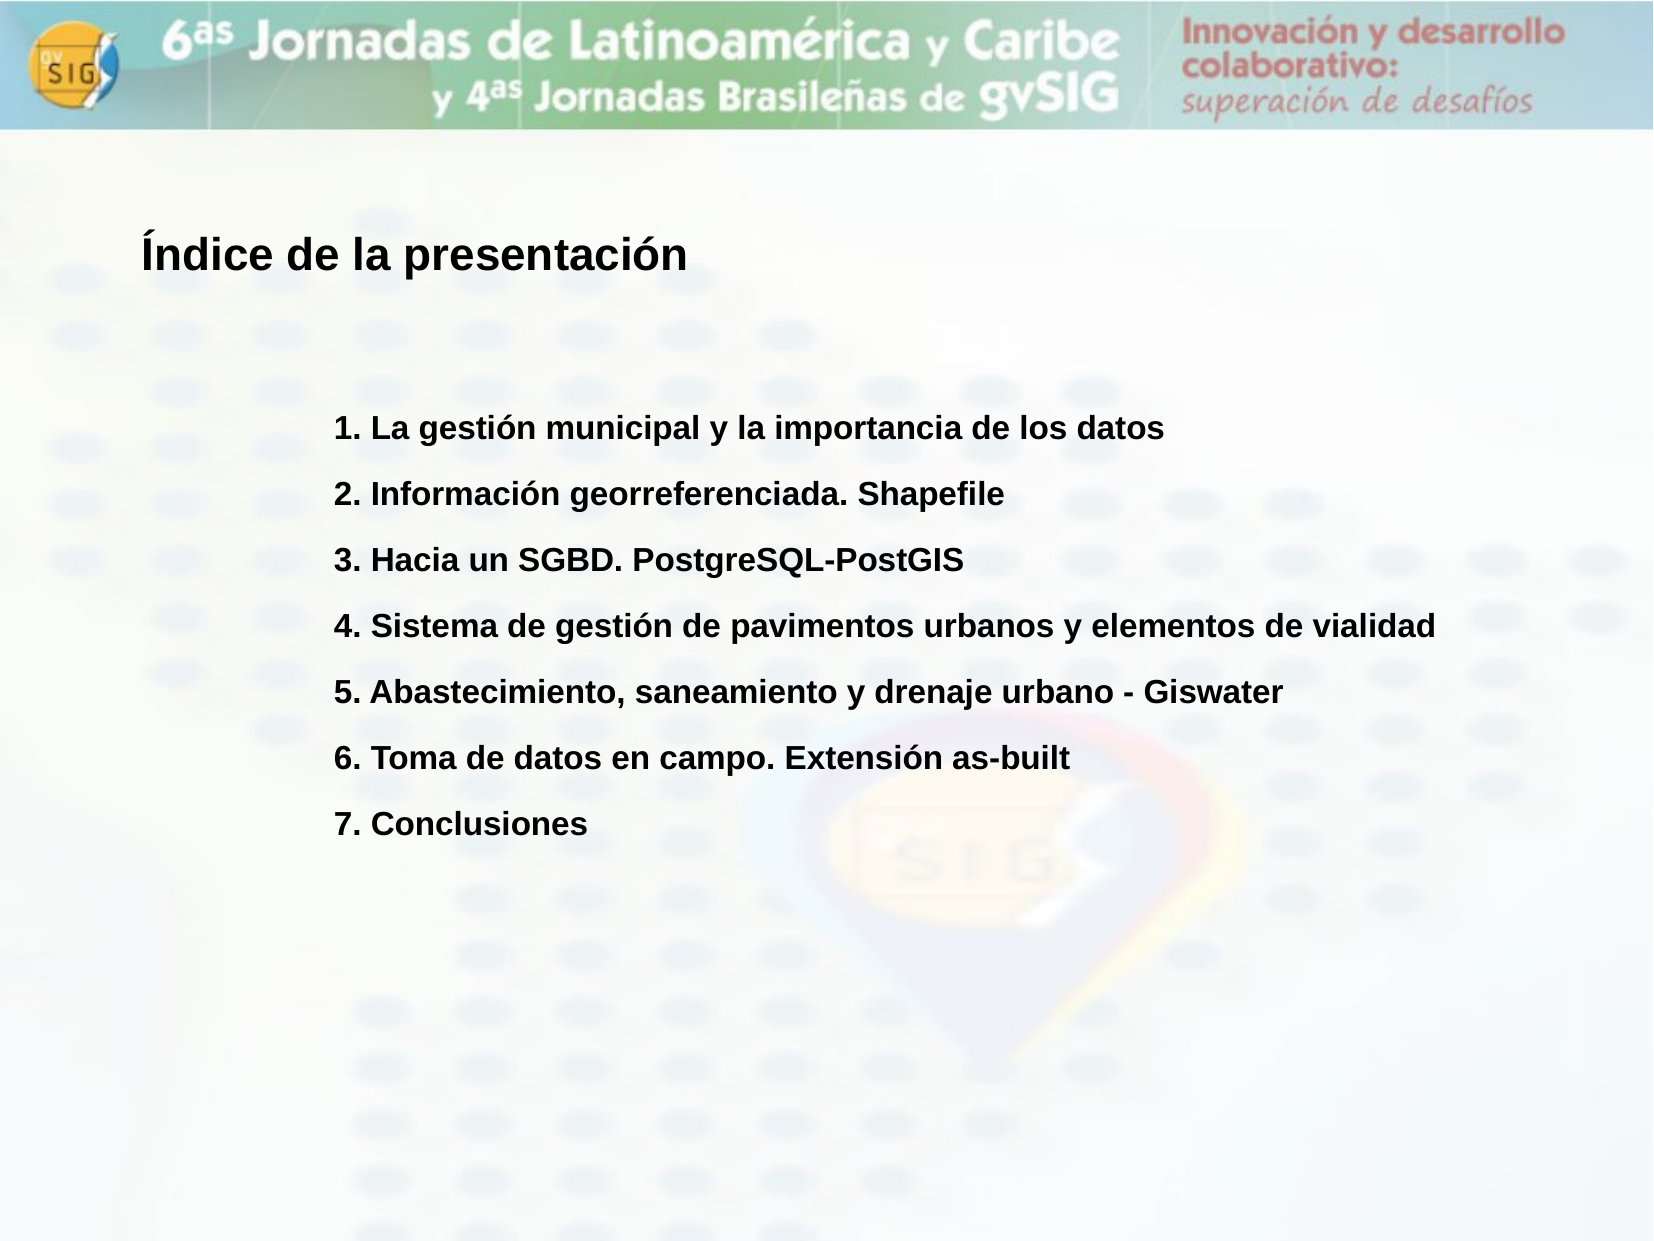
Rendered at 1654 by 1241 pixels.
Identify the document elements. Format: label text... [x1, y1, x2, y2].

subtitle Índice de la presentación [141, 228, 821, 281]
text_box 1. La gestión municipal y la importancia de los datos 2. Información georreferenciada. Shapefile 3. Hacia un SGBD. PostgreSQL-PostGIS 4. Sistema de gestión de pavimentos urbanos y elementos de vialidad 5. Abastecimiento, saneamiento y drenaje urbano - Giswater 6. Toma de datos en campo. Extensión as-built 7. Conclusiones [318, 383, 1477, 996]
picture [0, 0, 1653, 1241]
